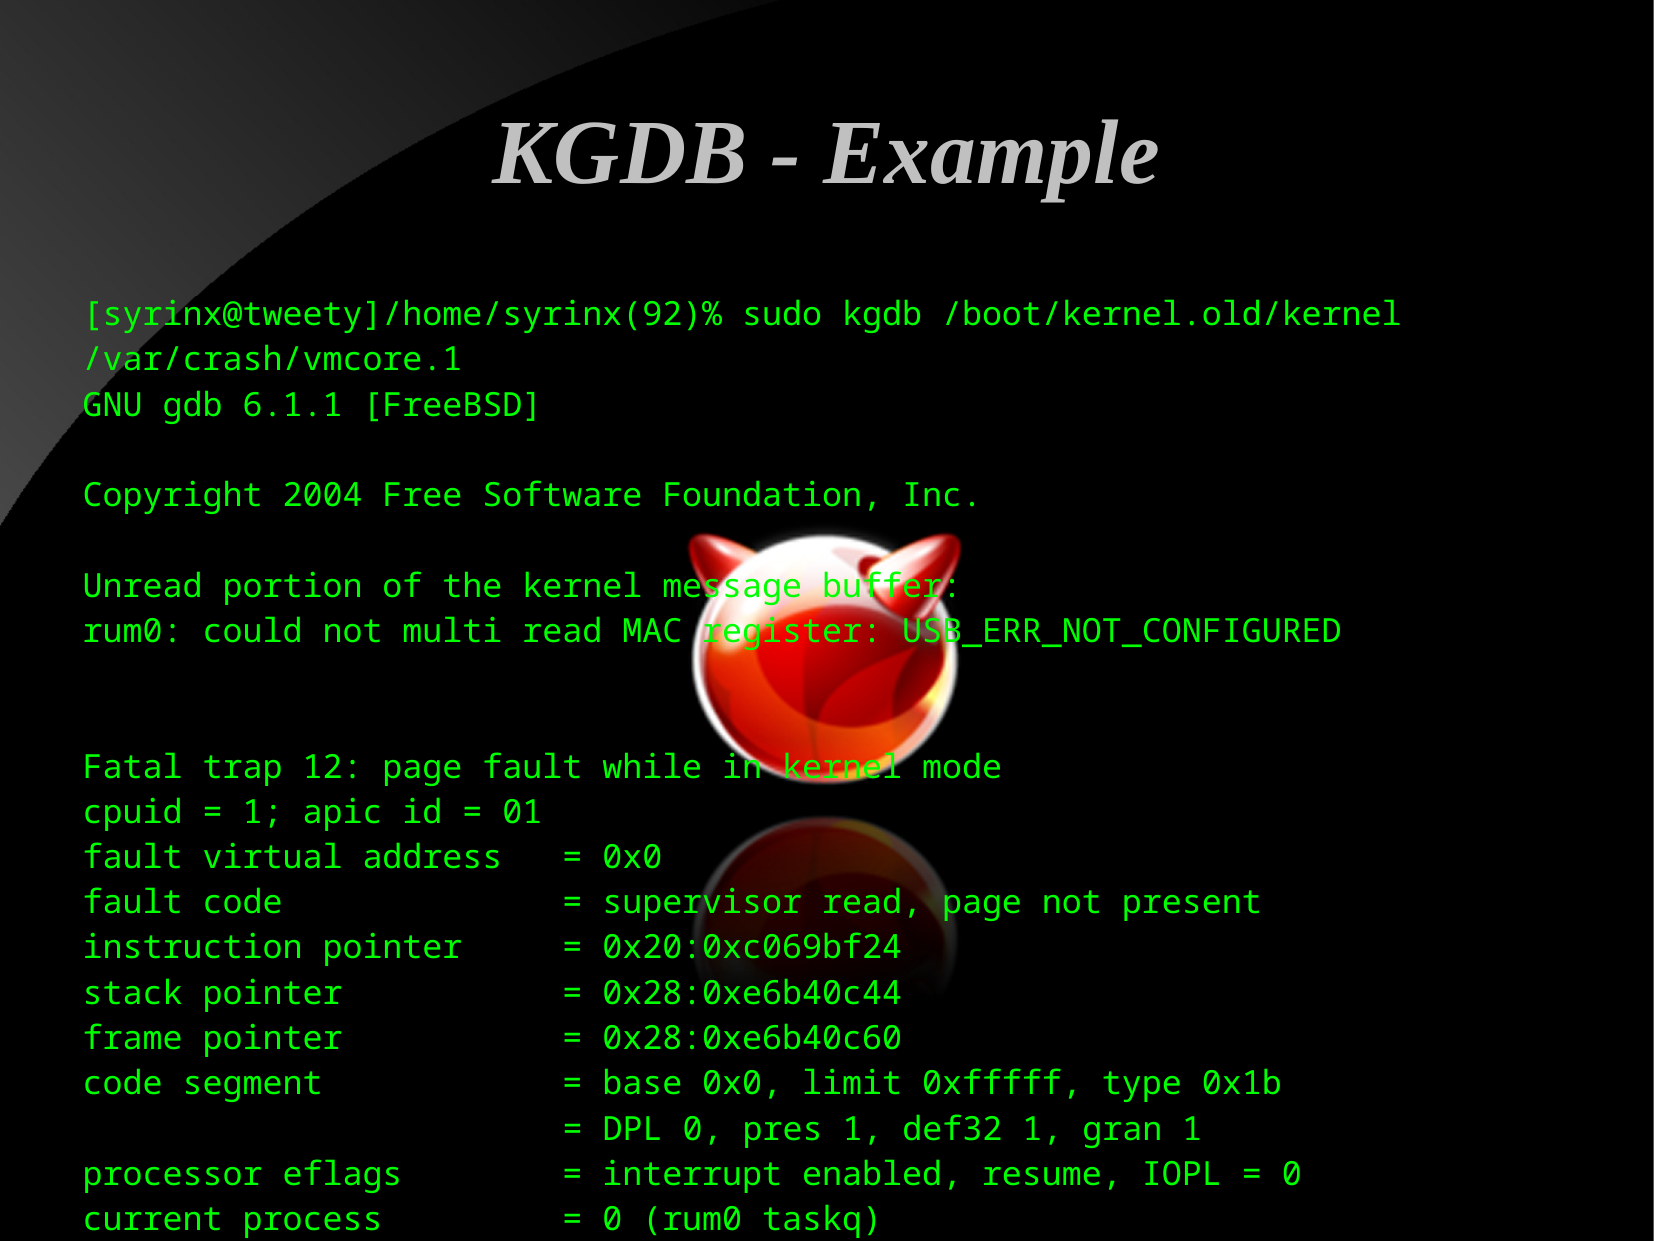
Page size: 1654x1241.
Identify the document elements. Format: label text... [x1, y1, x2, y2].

list [syrinx@tweety]/home/syrinx(92)% sudo kgdb /boot/kernel.old/kernel /var/crash/vmcore.1 GNU gdb 6.1.1 [FreeBSD] Copyright 2004 Free Software Foundation, Inc. Unread portion of the kernel message buffer: rum0: could not multi read MAC register: USB_ERR_NOT_CONFIGURED Fatal trap 12: page fault while in kernel mode cpuid = 1; apic id = 01 fault virtual address = 0x0 fault code = supervisor read, page not present instruction pointer = 0x20:0xc069bf24 stack pointer = 0x28:0xe6b40c44 frame pointer = 0x28:0xe6b40c60 code segment = base 0x0, limit 0xfffff, type 0x1b = DPL 0, pres 1, def32 1, gran 1 processor eflags = interrupt enabled, resume, IOPL = 0 current process = 0 (rum0 taskq) panic: from debugger [82, 290, 1571, 1143]
picture [0, 0, 1654, 1241]
title KGDB - Example [82, 49, 1571, 257]
